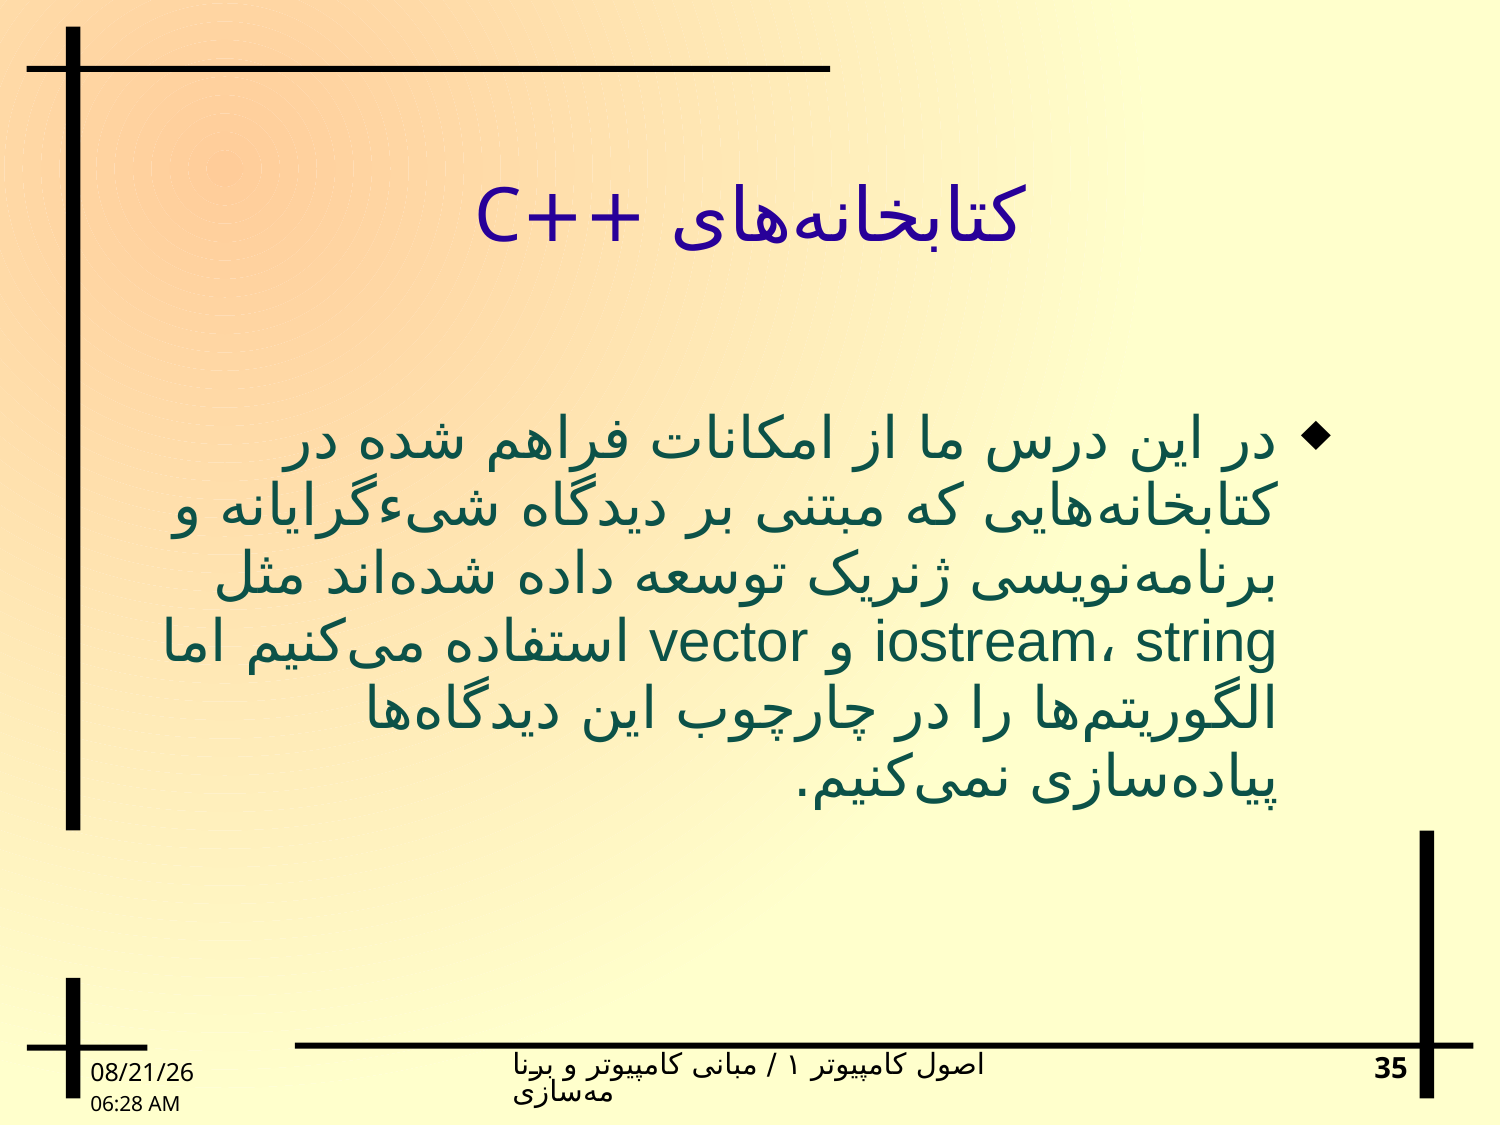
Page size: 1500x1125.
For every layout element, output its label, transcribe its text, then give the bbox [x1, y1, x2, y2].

title کتابخانه‌های ++C [109, 150, 1391, 274]
list در این درس ما از امکانات فراهم شده در کتابخانه‌هایی که مبتنی بر دیدگاه شیءگرایانه و برنامه‌نویسی ژنریک توسعه داده شده‌اند مثل iostream، string و vector استفاده می‌کنیم اما الگوریتم‌ها را در چارچوب این دیدگاه‌ها پیاده‌سازی نمی‌کنیم. [122, 404, 1403, 863]
